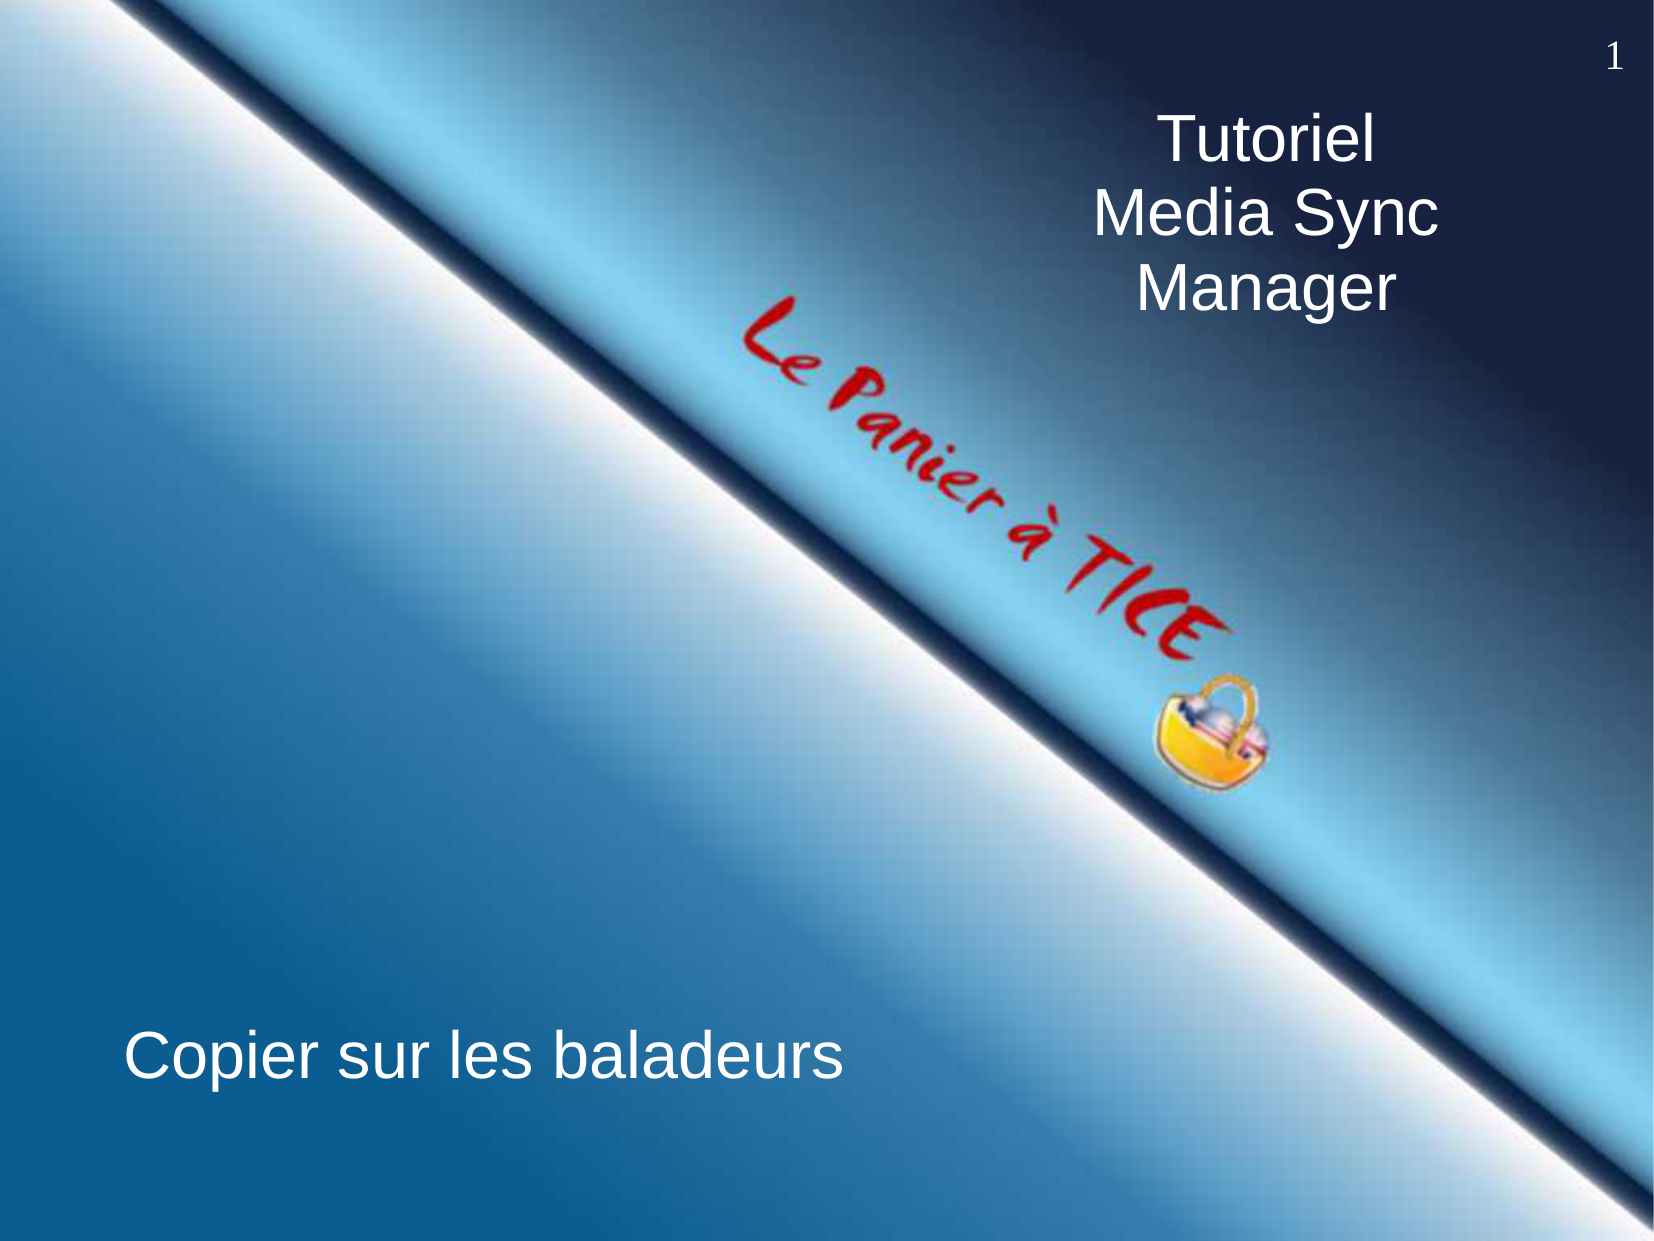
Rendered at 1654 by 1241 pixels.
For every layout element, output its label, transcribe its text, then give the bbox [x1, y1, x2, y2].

subtitle Copier sur les baladeurs [53, 793, 916, 1093]
picture [0, 0, 1654, 1241]
text_box Tutoriel Media Sync Manager [997, 100, 1536, 325]
